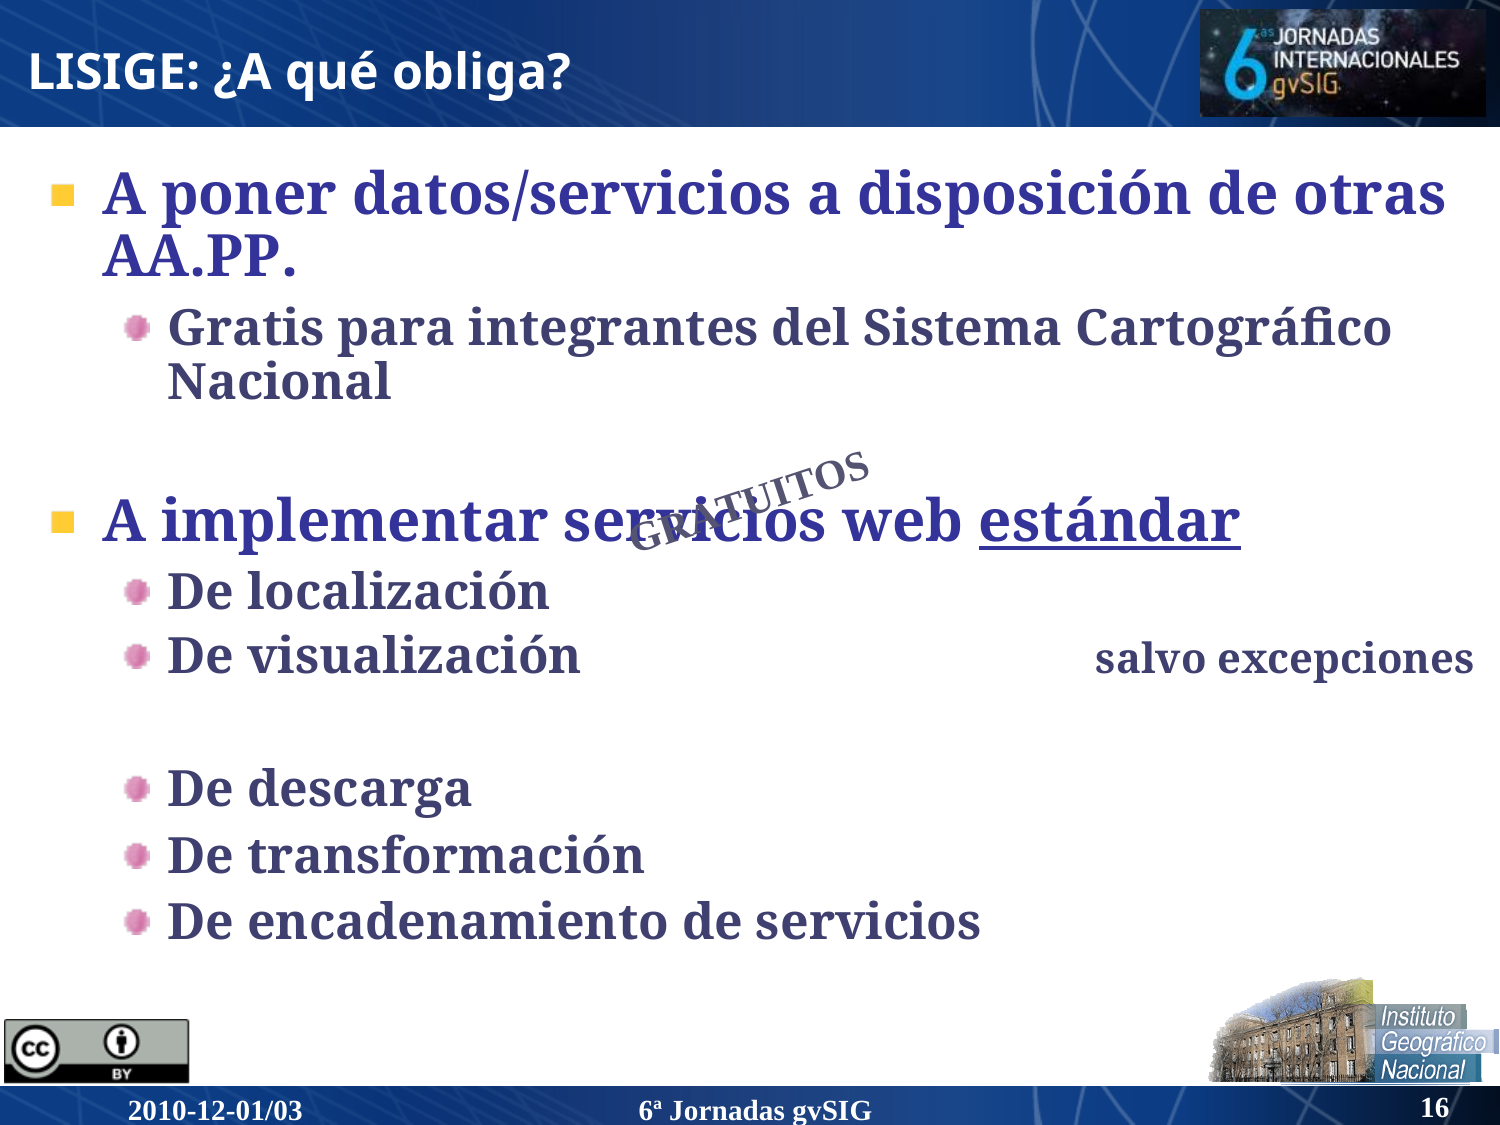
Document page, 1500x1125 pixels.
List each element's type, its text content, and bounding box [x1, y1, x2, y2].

chart [4, 1019, 191, 1085]
list A poner datos/servicios a disposición de otras AA.PP. Gratis para integrantes del Sistema Cartográfico Nacional A implementar servicios web estándar De localización De visualización salvo excepciones De descarga De transformación De encadenamiento de servicios [31, 156, 1500, 973]
picture [0, 973, 1500, 1125]
title LISIGE: ¿A qué obliga? [0, 31, 1276, 107]
text_box GRATUITOS [604, 424, 892, 576]
picture [0, 0, 1500, 127]
